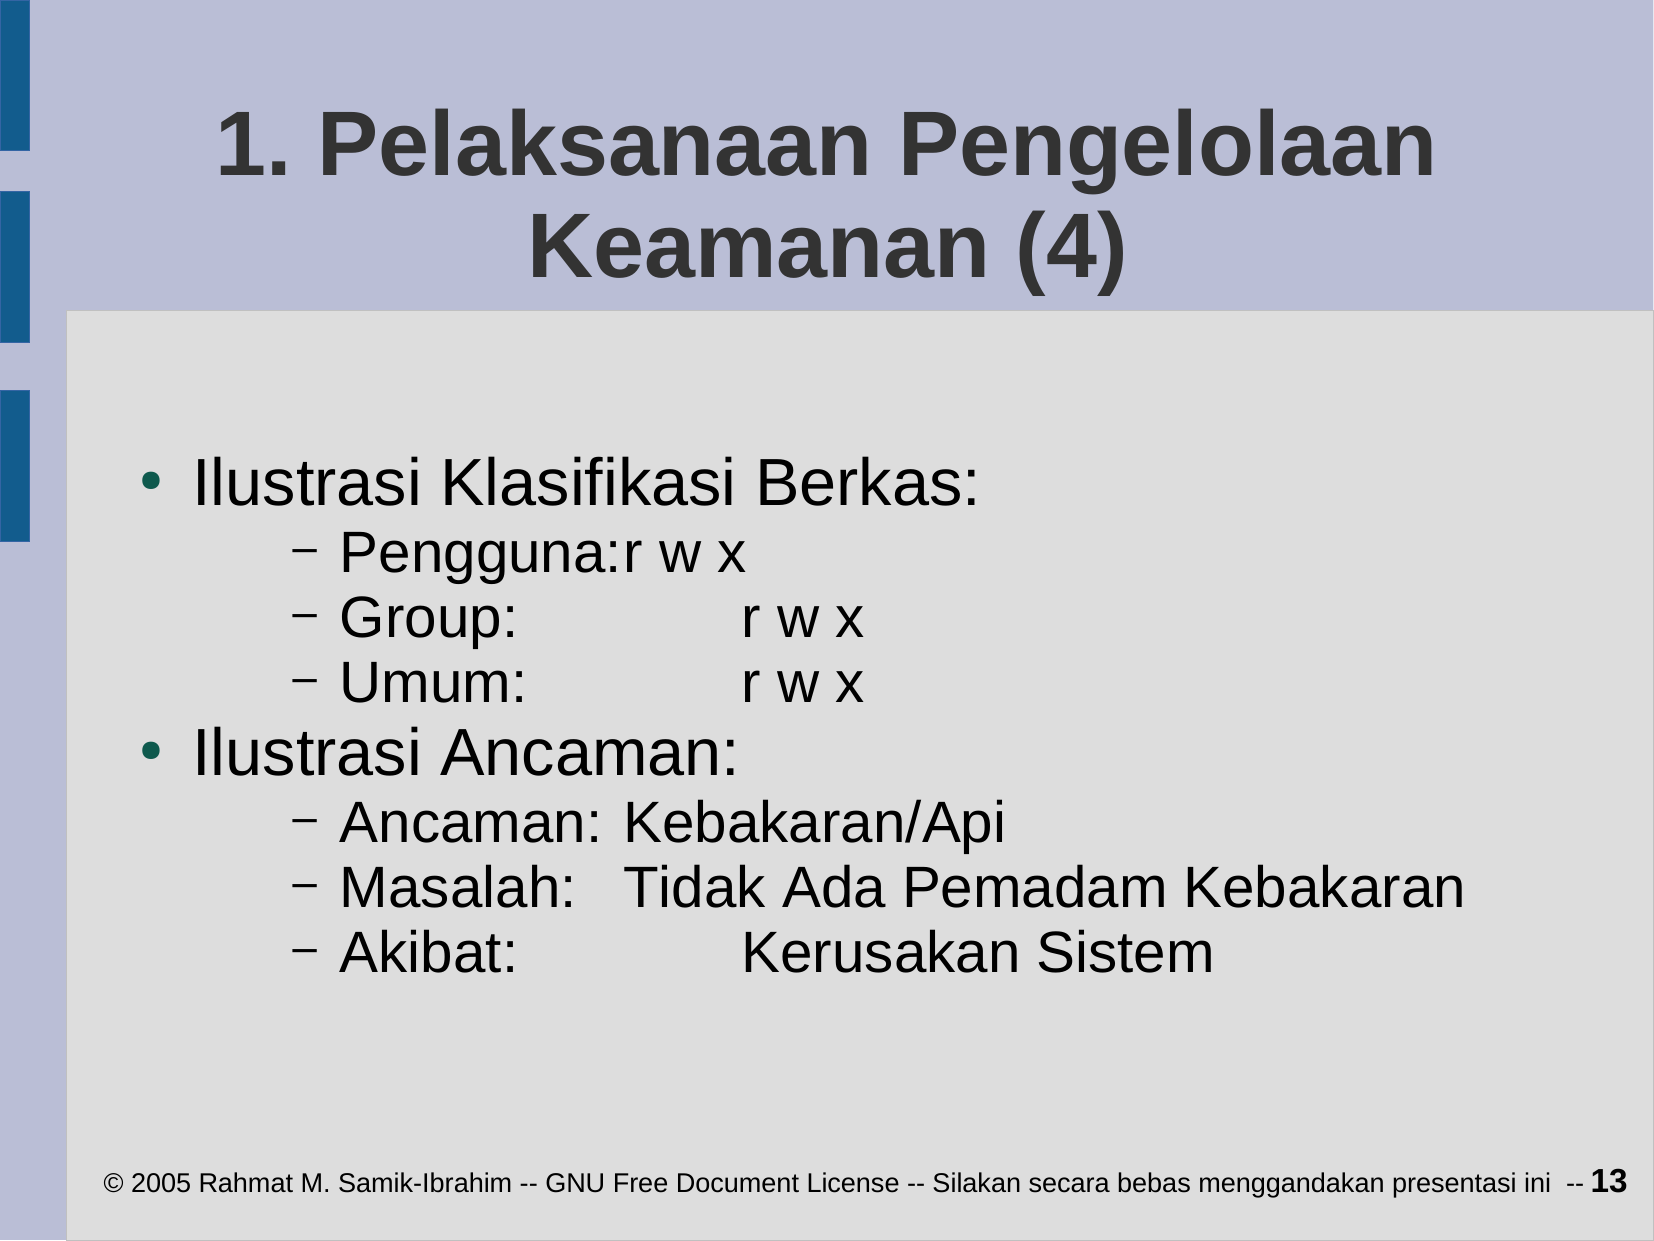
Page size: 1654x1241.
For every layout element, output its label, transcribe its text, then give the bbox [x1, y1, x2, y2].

title 1. Pelaksanaan Pengelolaan Keamanan (4) [121, 91, 1534, 299]
list Ilustrasi Klasifikasi Berkas: Pengguna: r w x Group: r w x Umum: r w x Ilustrasi Ancaman: Ancaman: Kebakaran/Api Masalah: Tidak Ada Pemadam Kebakaran Akibat: Kerusakan Sistem [103, 445, 1516, 1079]
